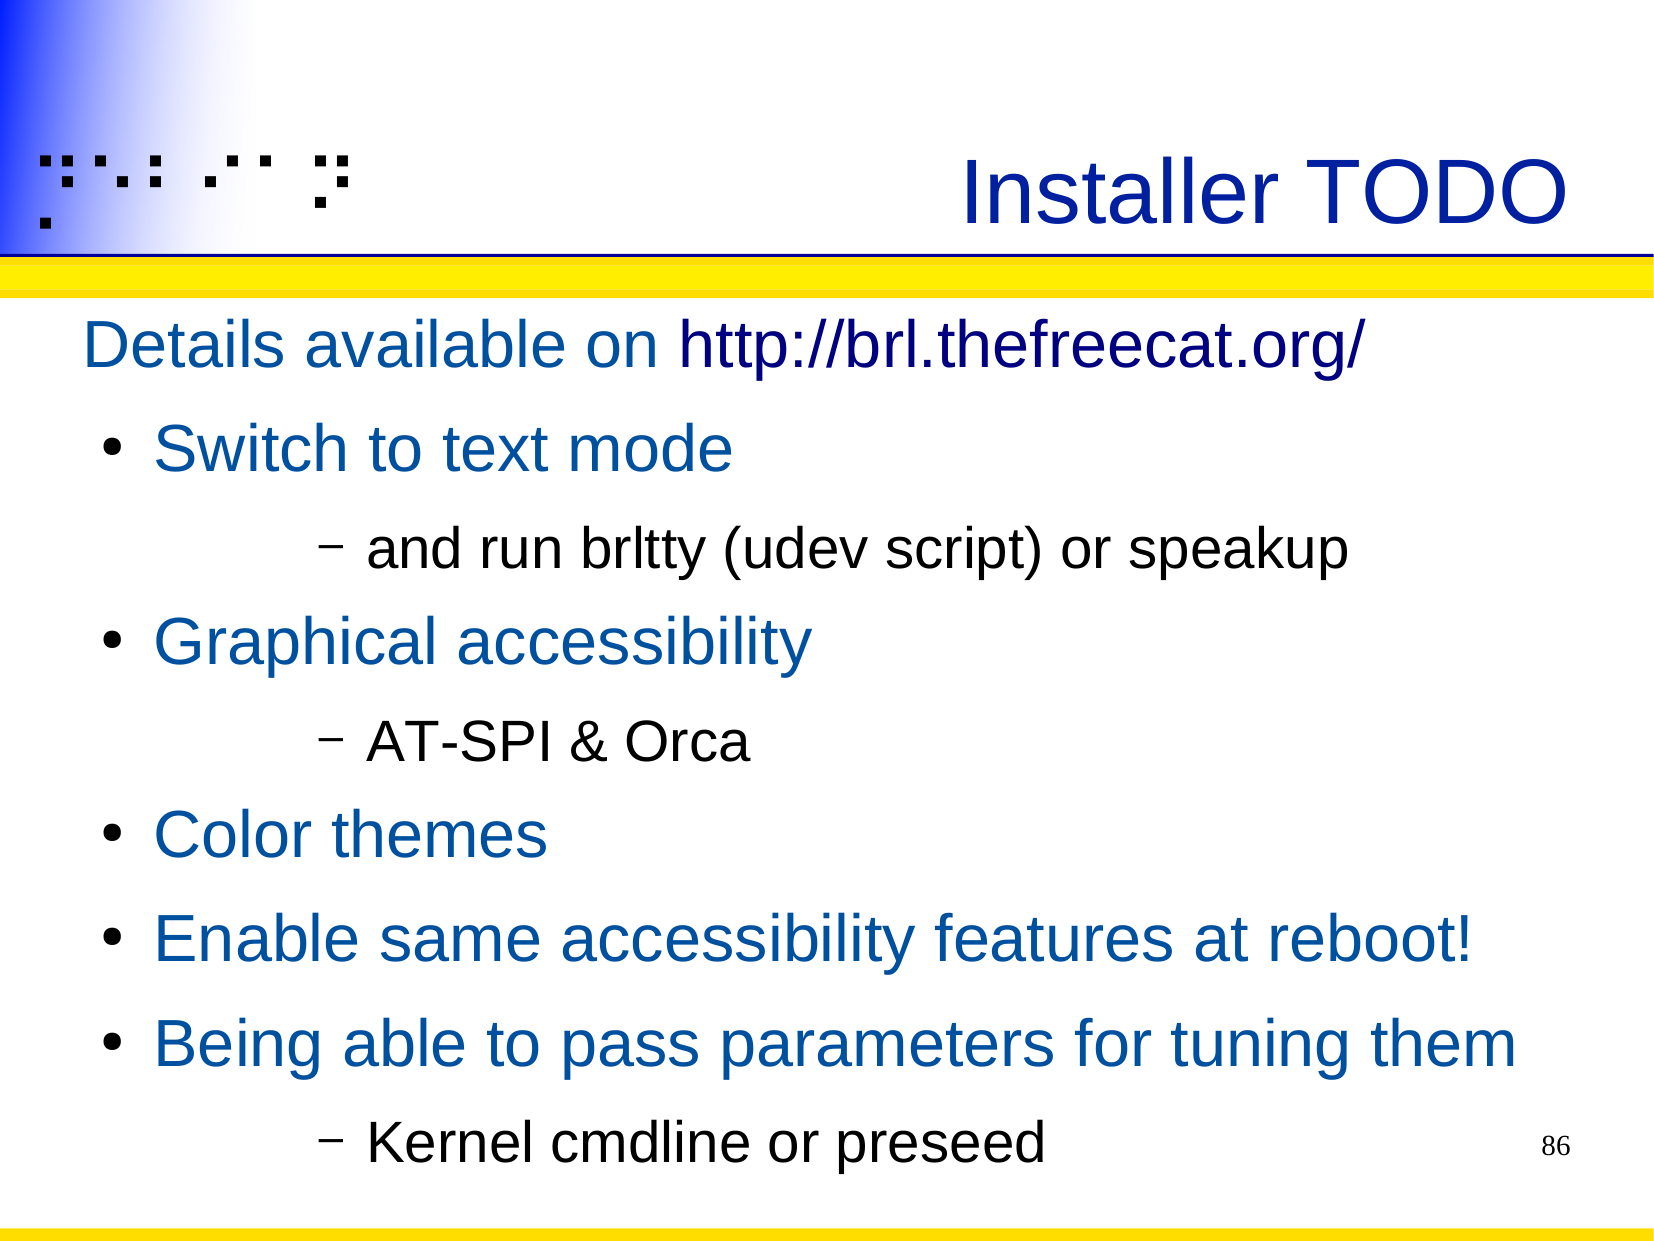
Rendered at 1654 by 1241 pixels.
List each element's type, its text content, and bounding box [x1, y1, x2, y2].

title Installer TODO [372, 126, 1571, 257]
list Details available on http://brl.thefreecat.org/ Switch to text mode and run brltty (udev script) or speakup Graphical accessibility AT-SPI & Orca Color themes Enable same accessibility features at reboot! Being able to pass parameters for tuning them Kernel cmdline or preseed [82, 307, 1571, 1175]
